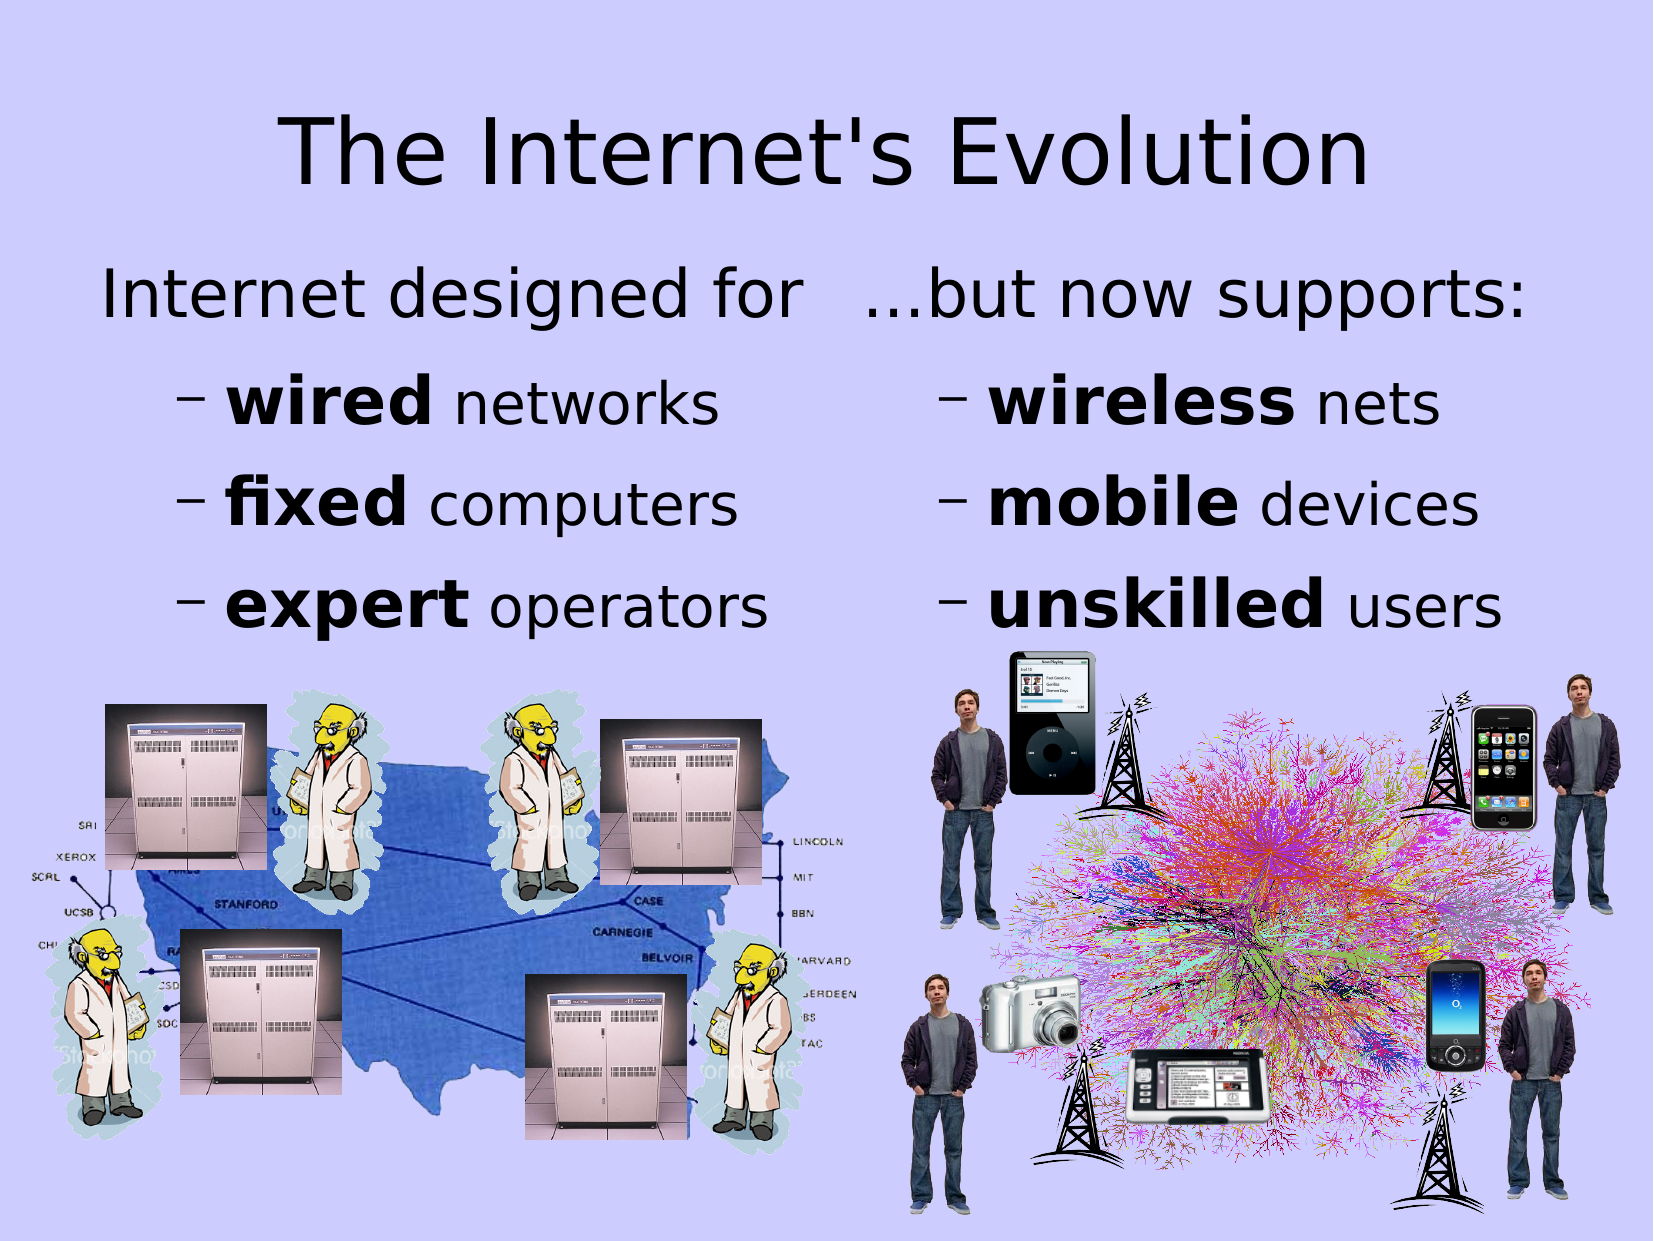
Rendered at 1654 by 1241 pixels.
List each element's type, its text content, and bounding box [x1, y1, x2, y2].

title The Internet's Evolution [82, 49, 1571, 257]
list ...but now supports: wireless nets mobile devices unskilled users [844, 255, 1571, 1095]
list Internet designed for wired networks fixed computers expert operators [82, 255, 809, 719]
picture [900, 651, 1621, 1216]
picture [31, 689, 856, 1156]
